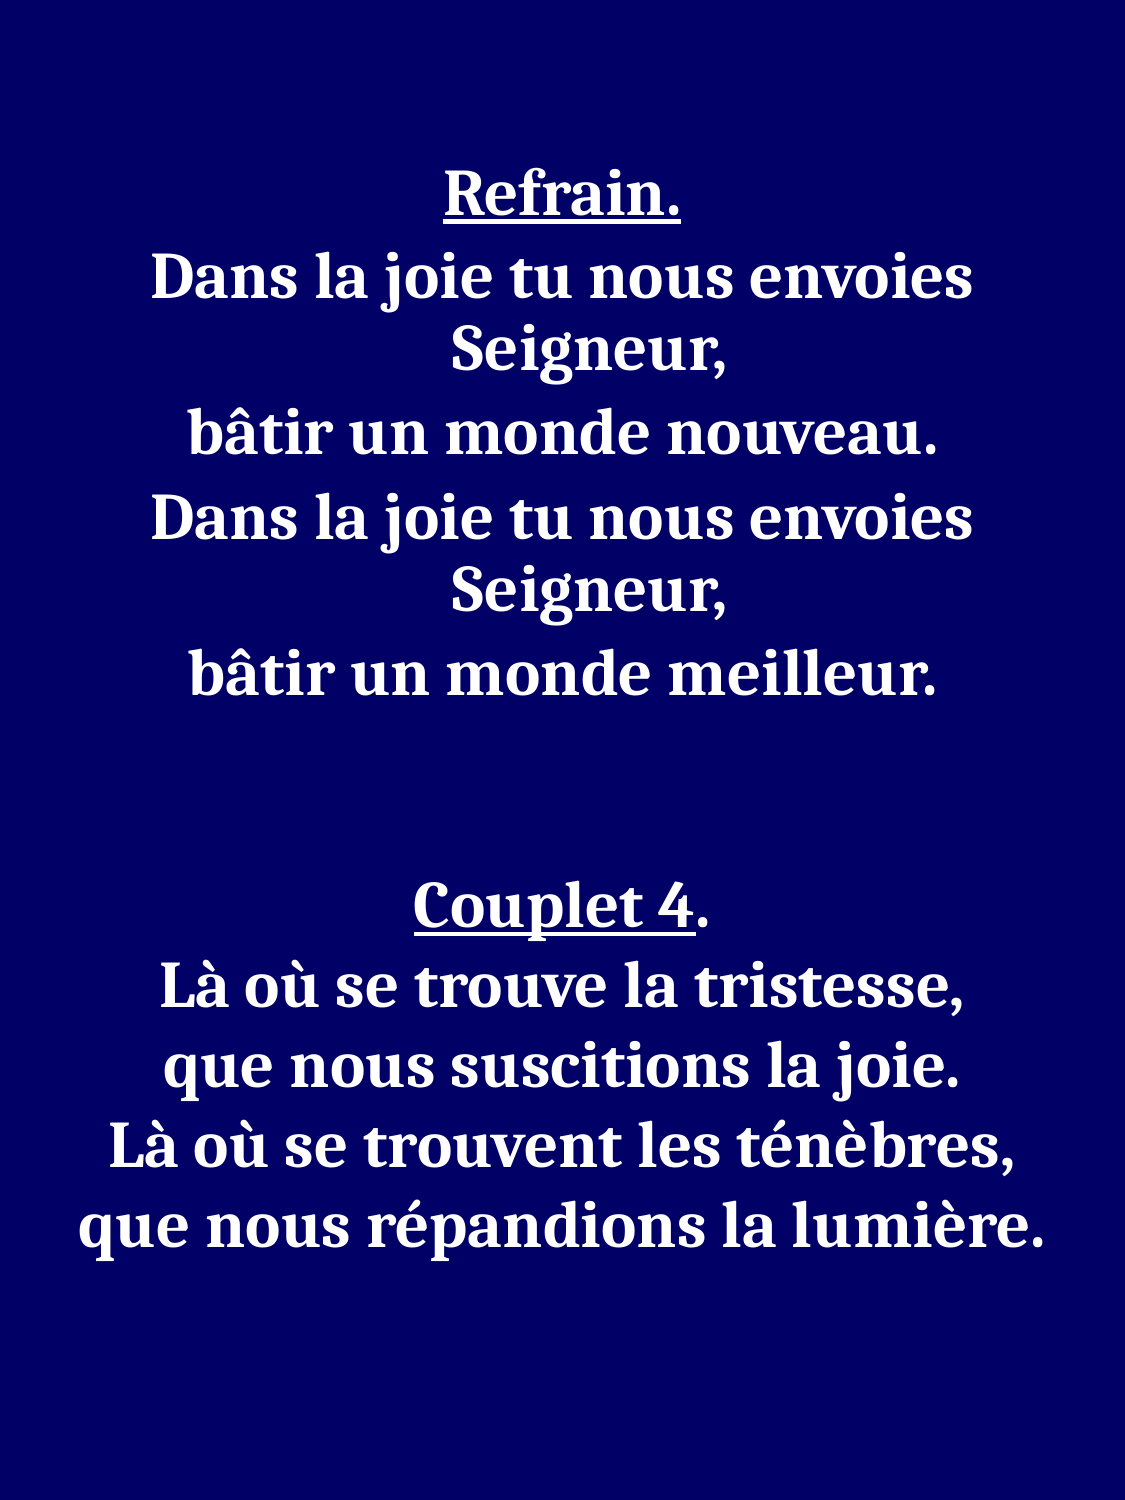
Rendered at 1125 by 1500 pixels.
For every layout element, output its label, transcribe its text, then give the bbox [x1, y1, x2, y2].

text_box Refrain. Dans la joie tu nous envoies Seigneur, bâtir un monde nouveau. Dans la joie tu nous envoies Seigneur, bâtir un monde meilleur. Couplet 4. Là où se trouve la tristesse, que nous suscitions la joie. Là où se trouvent les ténèbres, que nous répandions la lumière. [0, 140, 1125, 1269]
